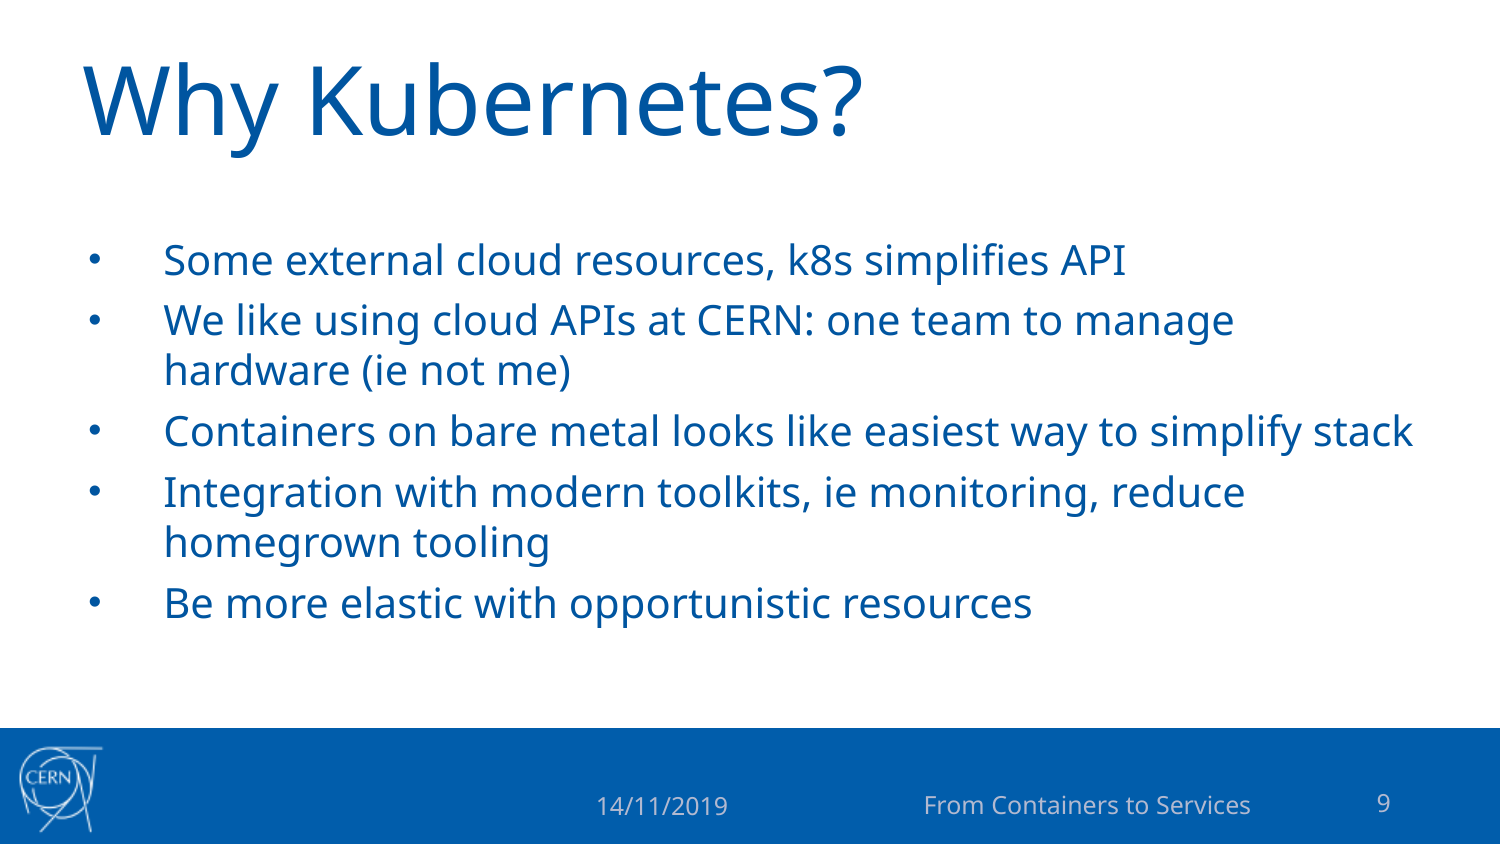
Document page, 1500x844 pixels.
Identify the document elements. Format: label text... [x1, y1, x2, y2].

title Why Kubernetes? [75, 28, 1456, 166]
footer From Containers to Services [850, 782, 1326, 827]
slide_number <number> [1342, 782, 1425, 827]
slide_number 14/11/2019 [487, 782, 838, 828]
list Some external cloud resources, k8s simplifies API We like using cloud APIs at CERN: one team to manage hardware (ie not me) Containers on bare metal looks like easiest way to simplify stack Integration with modern toolkits, ie monitoring, reduce homegrown tooling Be more elastic with opportunistic resources [0, 165, 1441, 751]
